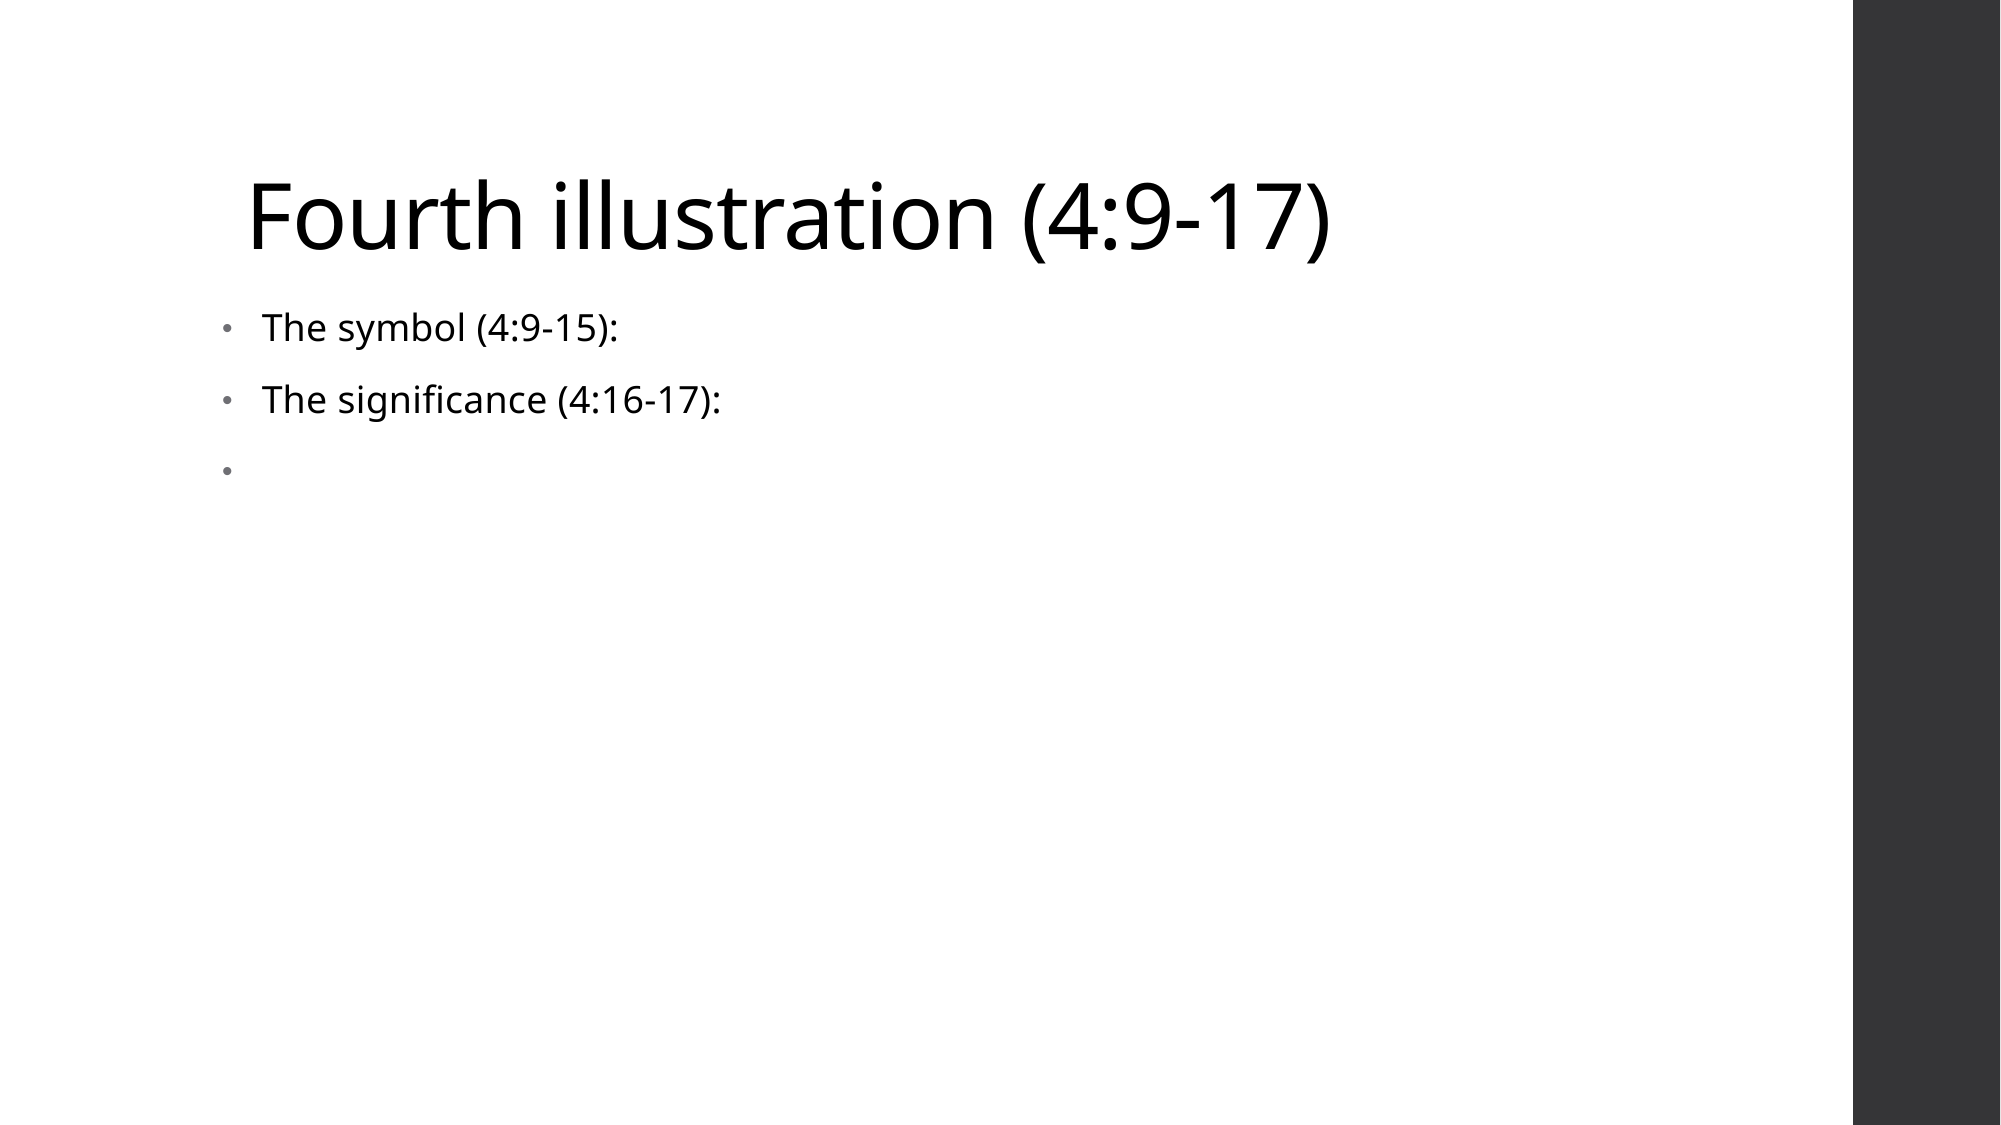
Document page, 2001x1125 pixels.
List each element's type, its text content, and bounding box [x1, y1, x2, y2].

list The symbol (4:9-15): The significance (4:16-17): [206, 299, 1617, 1014]
title Fourth illustration (4:9-17) [206, 60, 1797, 278]
